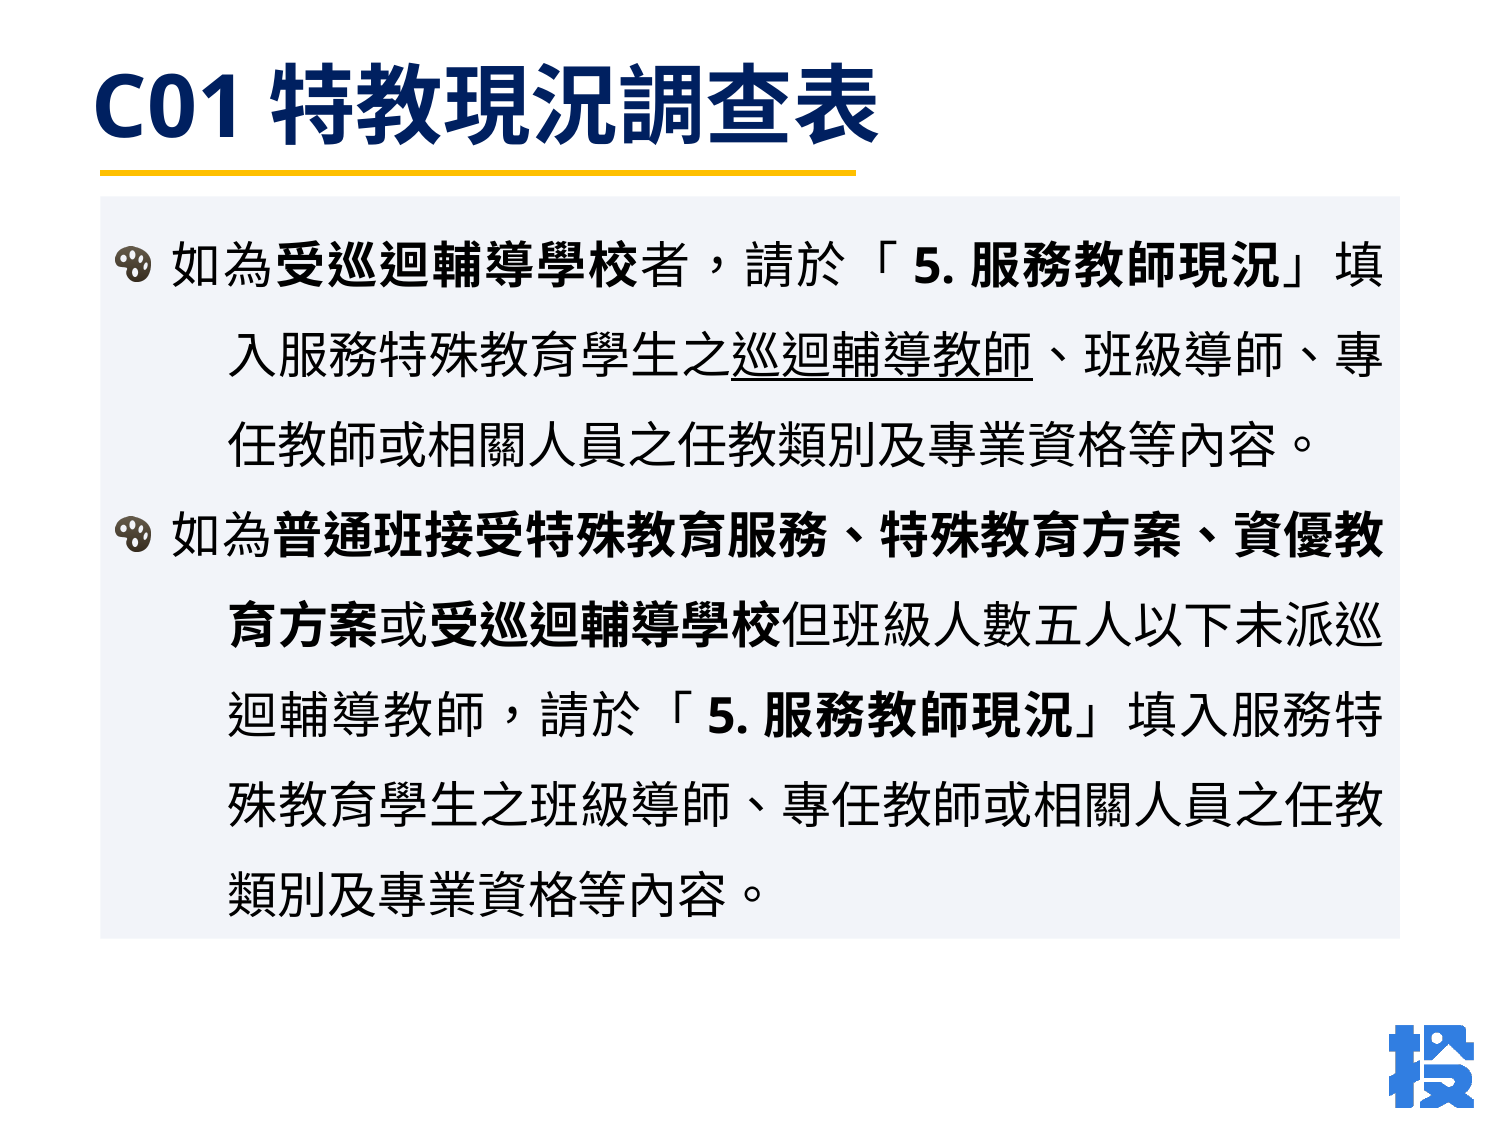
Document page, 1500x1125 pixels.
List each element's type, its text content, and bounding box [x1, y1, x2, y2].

picture [1362, 997, 1500, 1125]
text_box C01特教現況調查表 [76, 42, 890, 164]
text_box 如為受巡迴輔導學校者，請於「5.服務教師現況」填入服務特殊教育學生之巡迴輔導教師、班級導師、專任教師或相關人員之任教類別及專業資格等內容。 如為普通班接受特殊教育服務、特殊教育方案、資優教育方案或受巡迴輔導學校但班級人數五人以下未派巡迴輔導教師，請於「5.服務教師現況」填入服務特殊教育學生之班級導師、專任教師或相關人員之任教類別及專業資格等內容。 [100, 196, 1400, 939]
